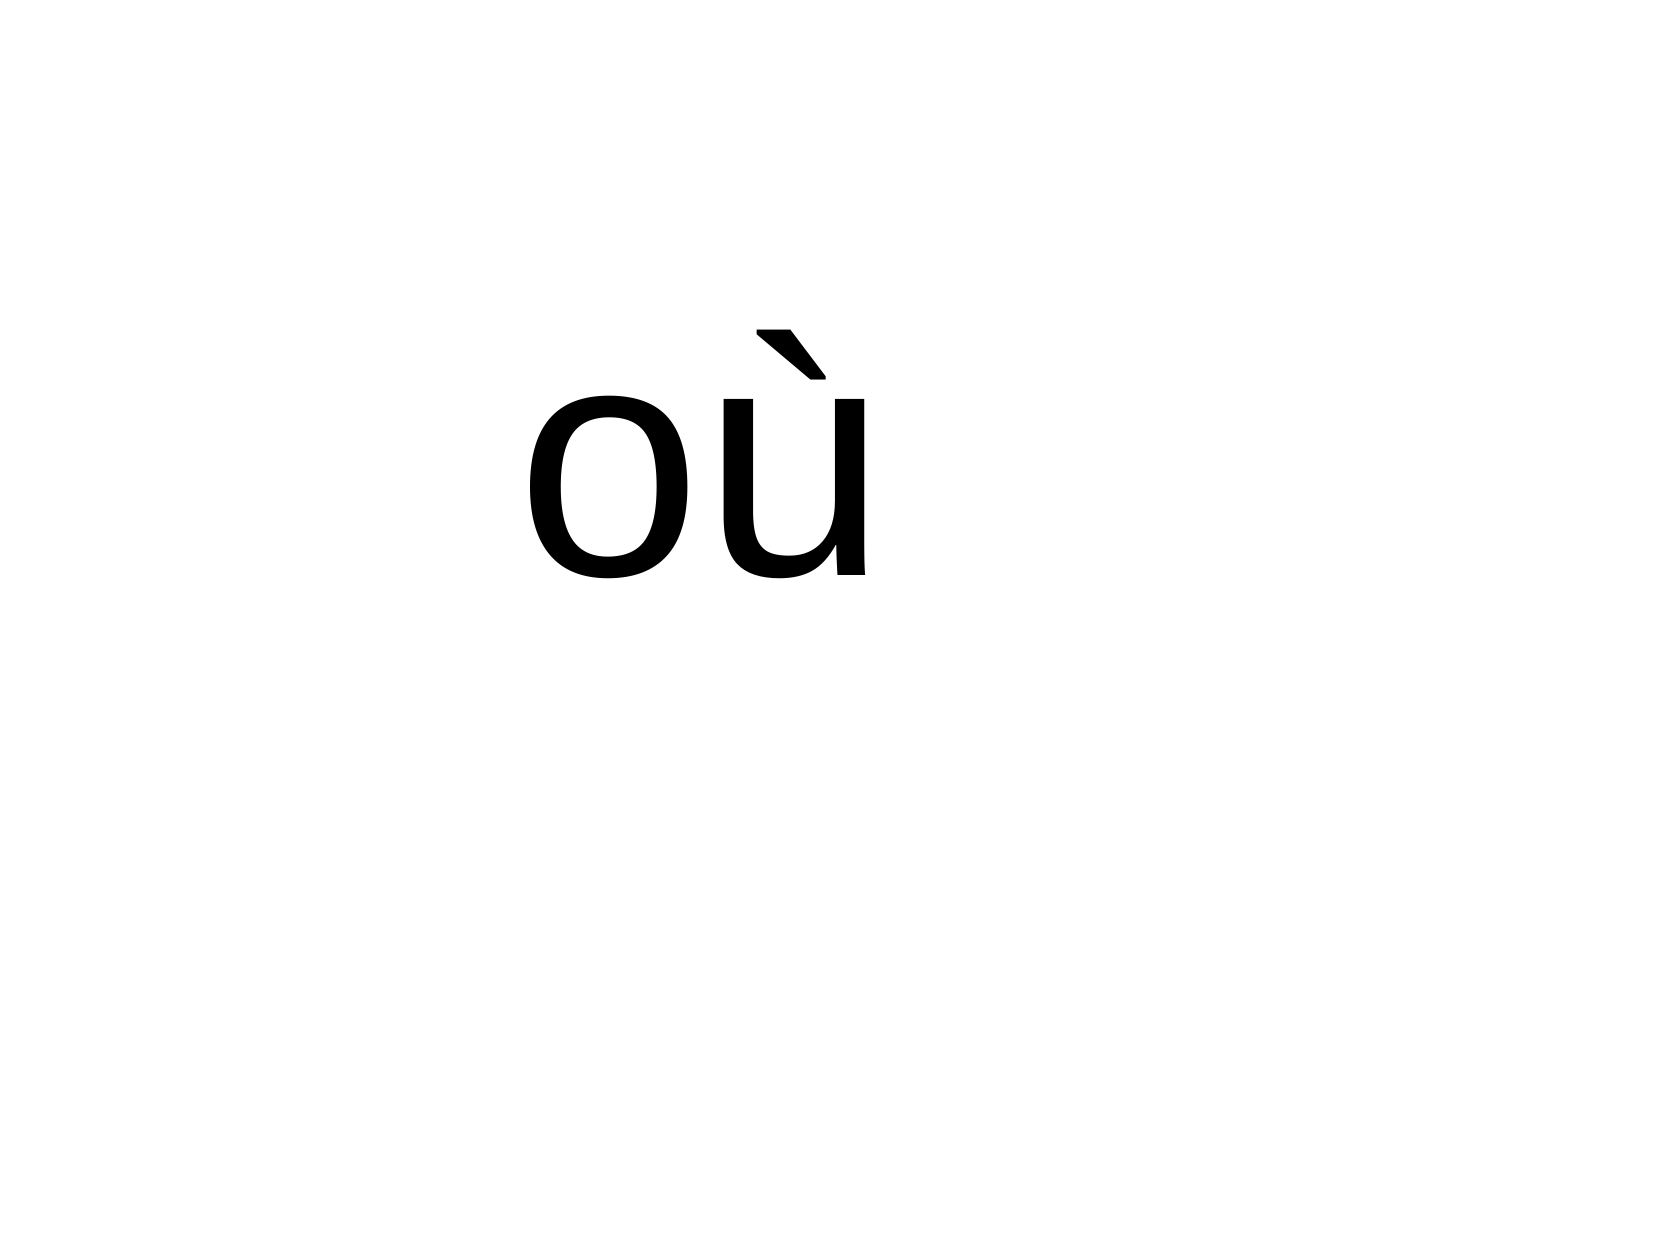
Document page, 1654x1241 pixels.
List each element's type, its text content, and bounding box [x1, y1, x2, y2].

text_box où [501, 265, 1447, 653]
